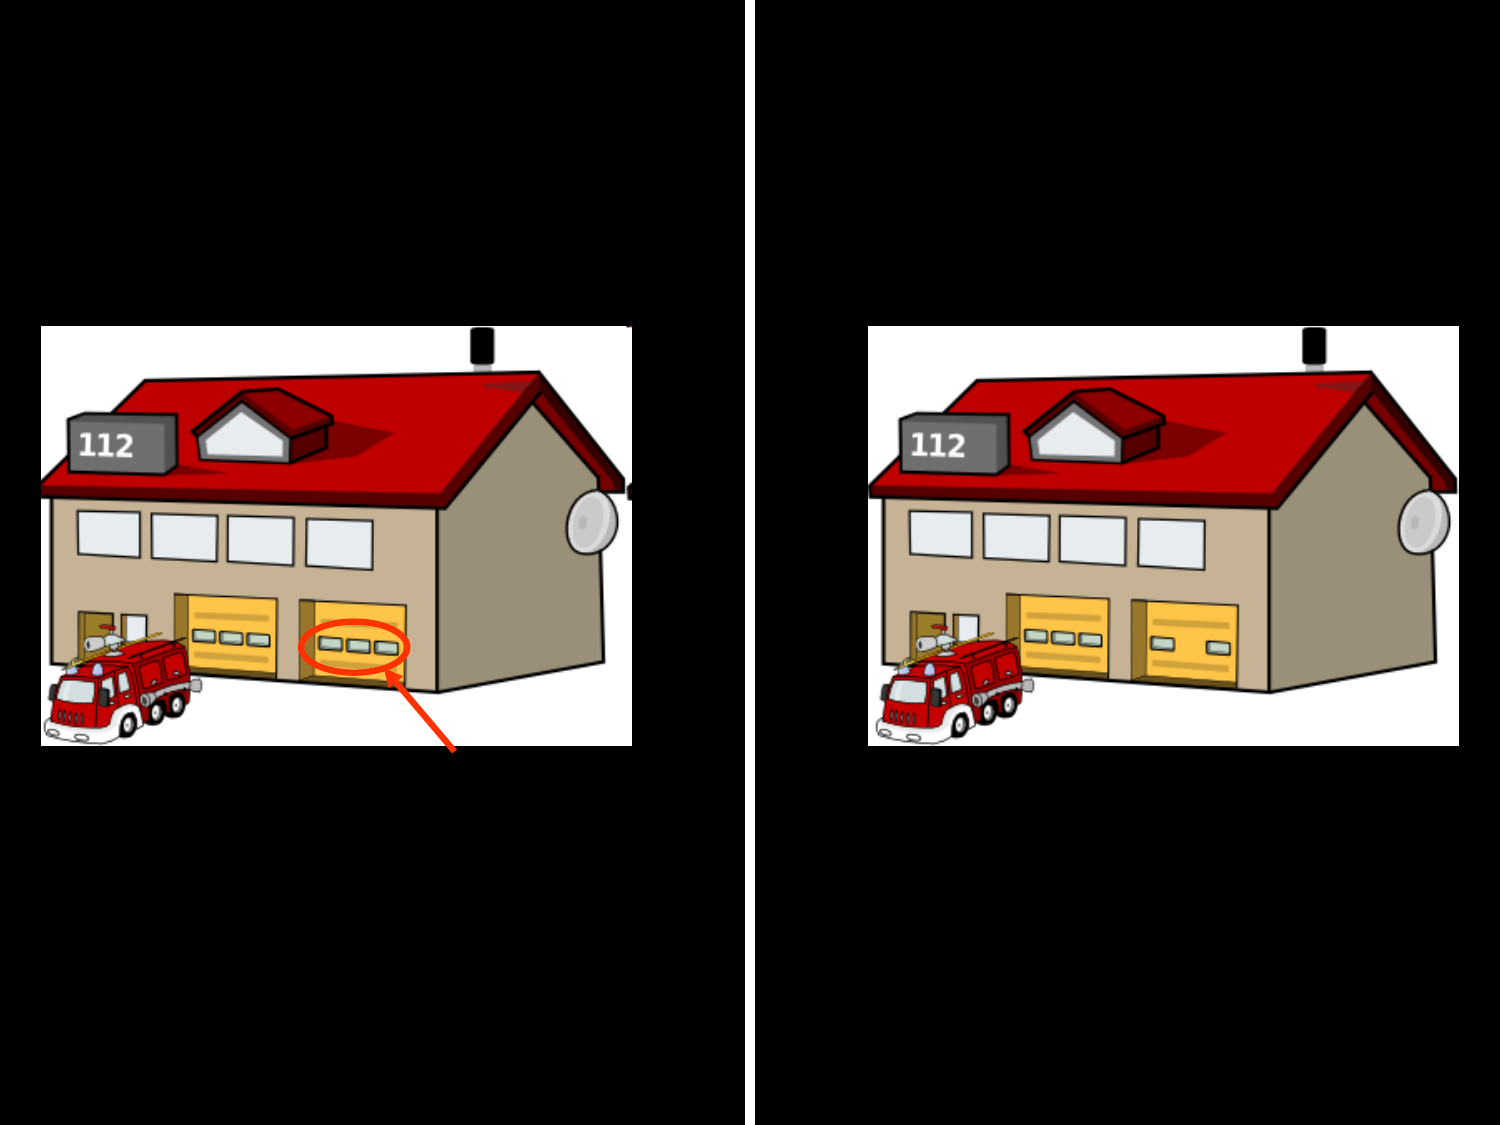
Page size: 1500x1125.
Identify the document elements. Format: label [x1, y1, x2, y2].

picture [41, 326, 632, 746]
picture [305, 625, 404, 669]
picture [868, 326, 1459, 746]
